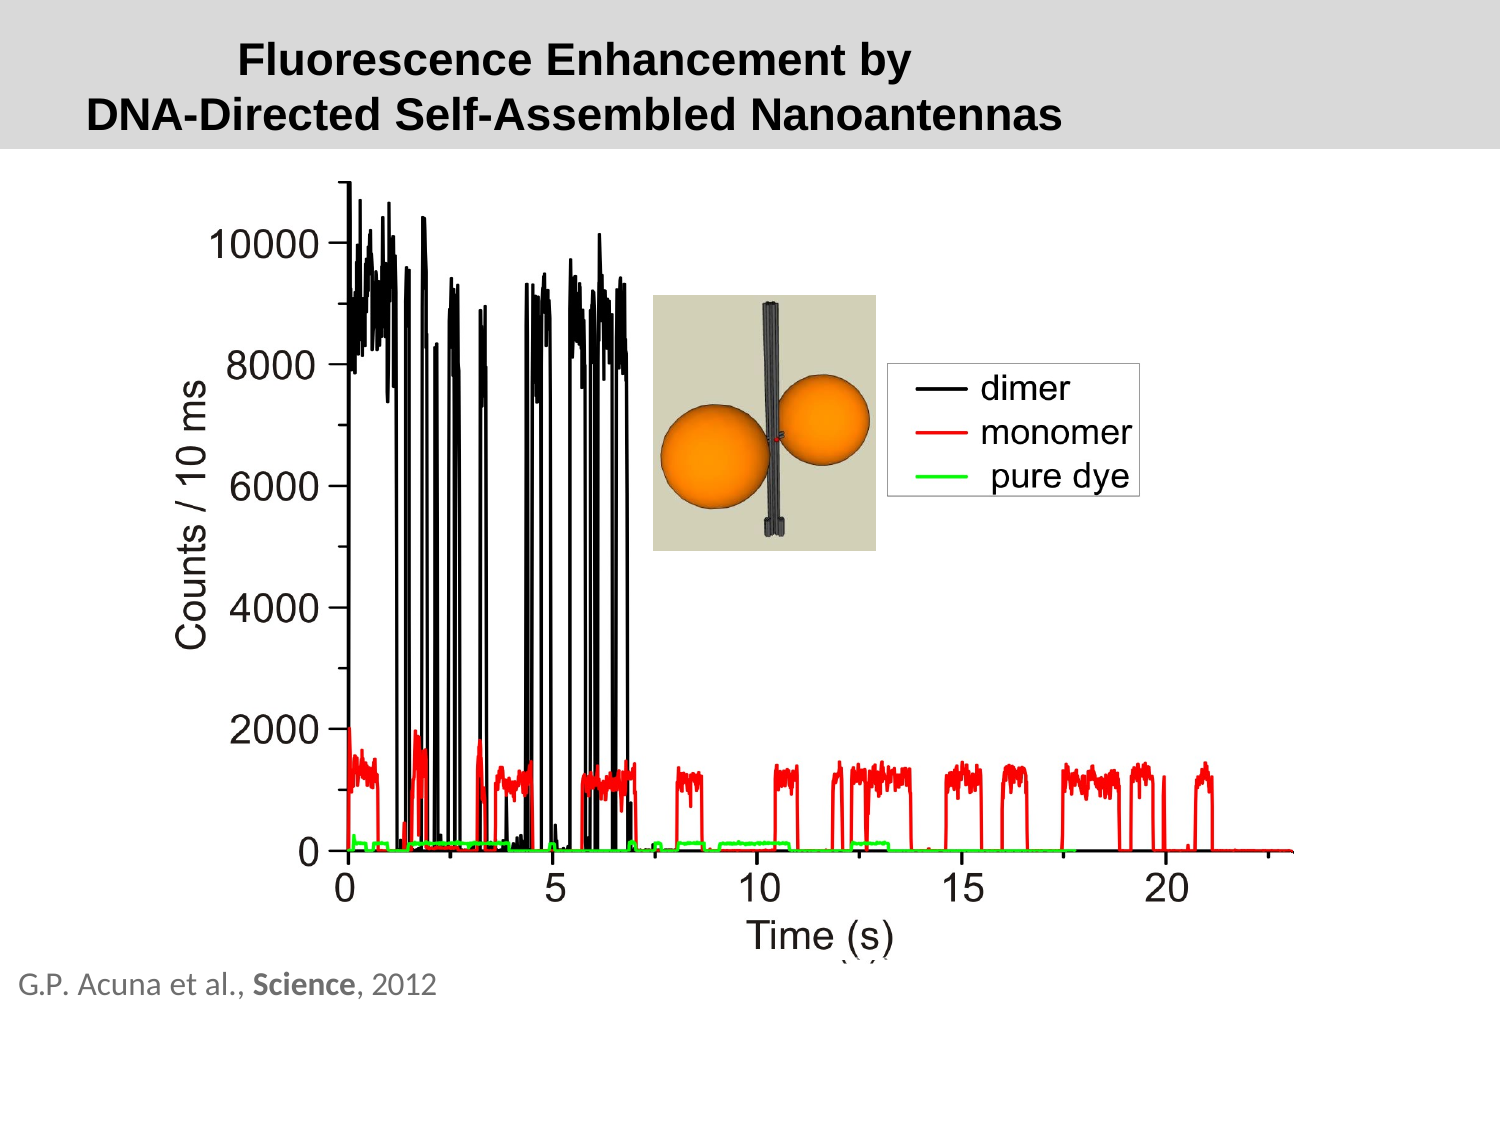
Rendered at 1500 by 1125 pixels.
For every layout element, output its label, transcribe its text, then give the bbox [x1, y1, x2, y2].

text_box G.P. Acuna et al., Science, 2012 [16, 959, 440, 1004]
picture [175, 182, 1294, 964]
text_box [0, 0, 1500, 149]
title Fluorescence Enhancement by DNA-Directed Self-Assembled Nanoantennas [31, 27, 1469, 152]
